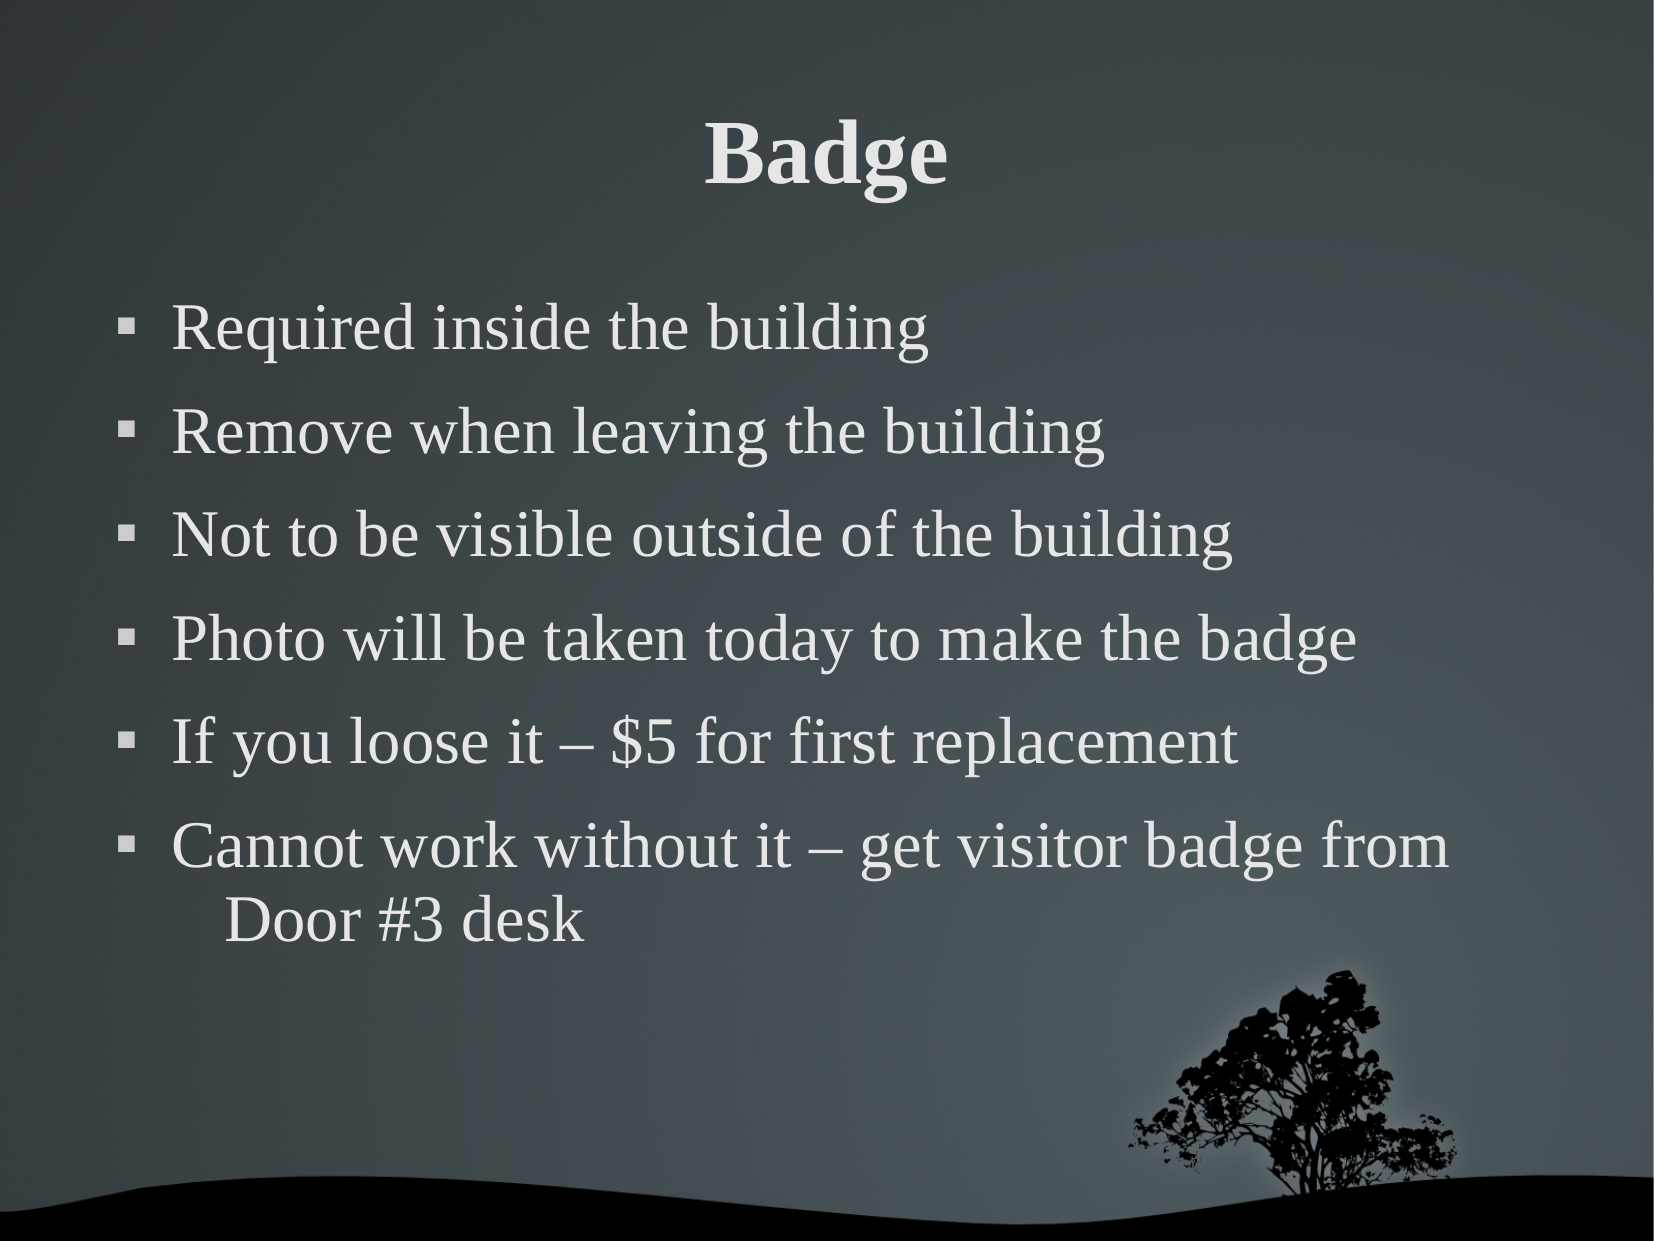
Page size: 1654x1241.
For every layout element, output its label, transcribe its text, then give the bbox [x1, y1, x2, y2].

title Badge [82, 49, 1571, 257]
picture [0, 0, 1654, 1241]
list Required inside the building Remove when leaving the building Not to be visible outside of the building Photo will be taken today to make the badge If you loose it – $5 for first replacement Cannot work without it – get visitor badge from Door #3 desk [82, 290, 1571, 1109]
